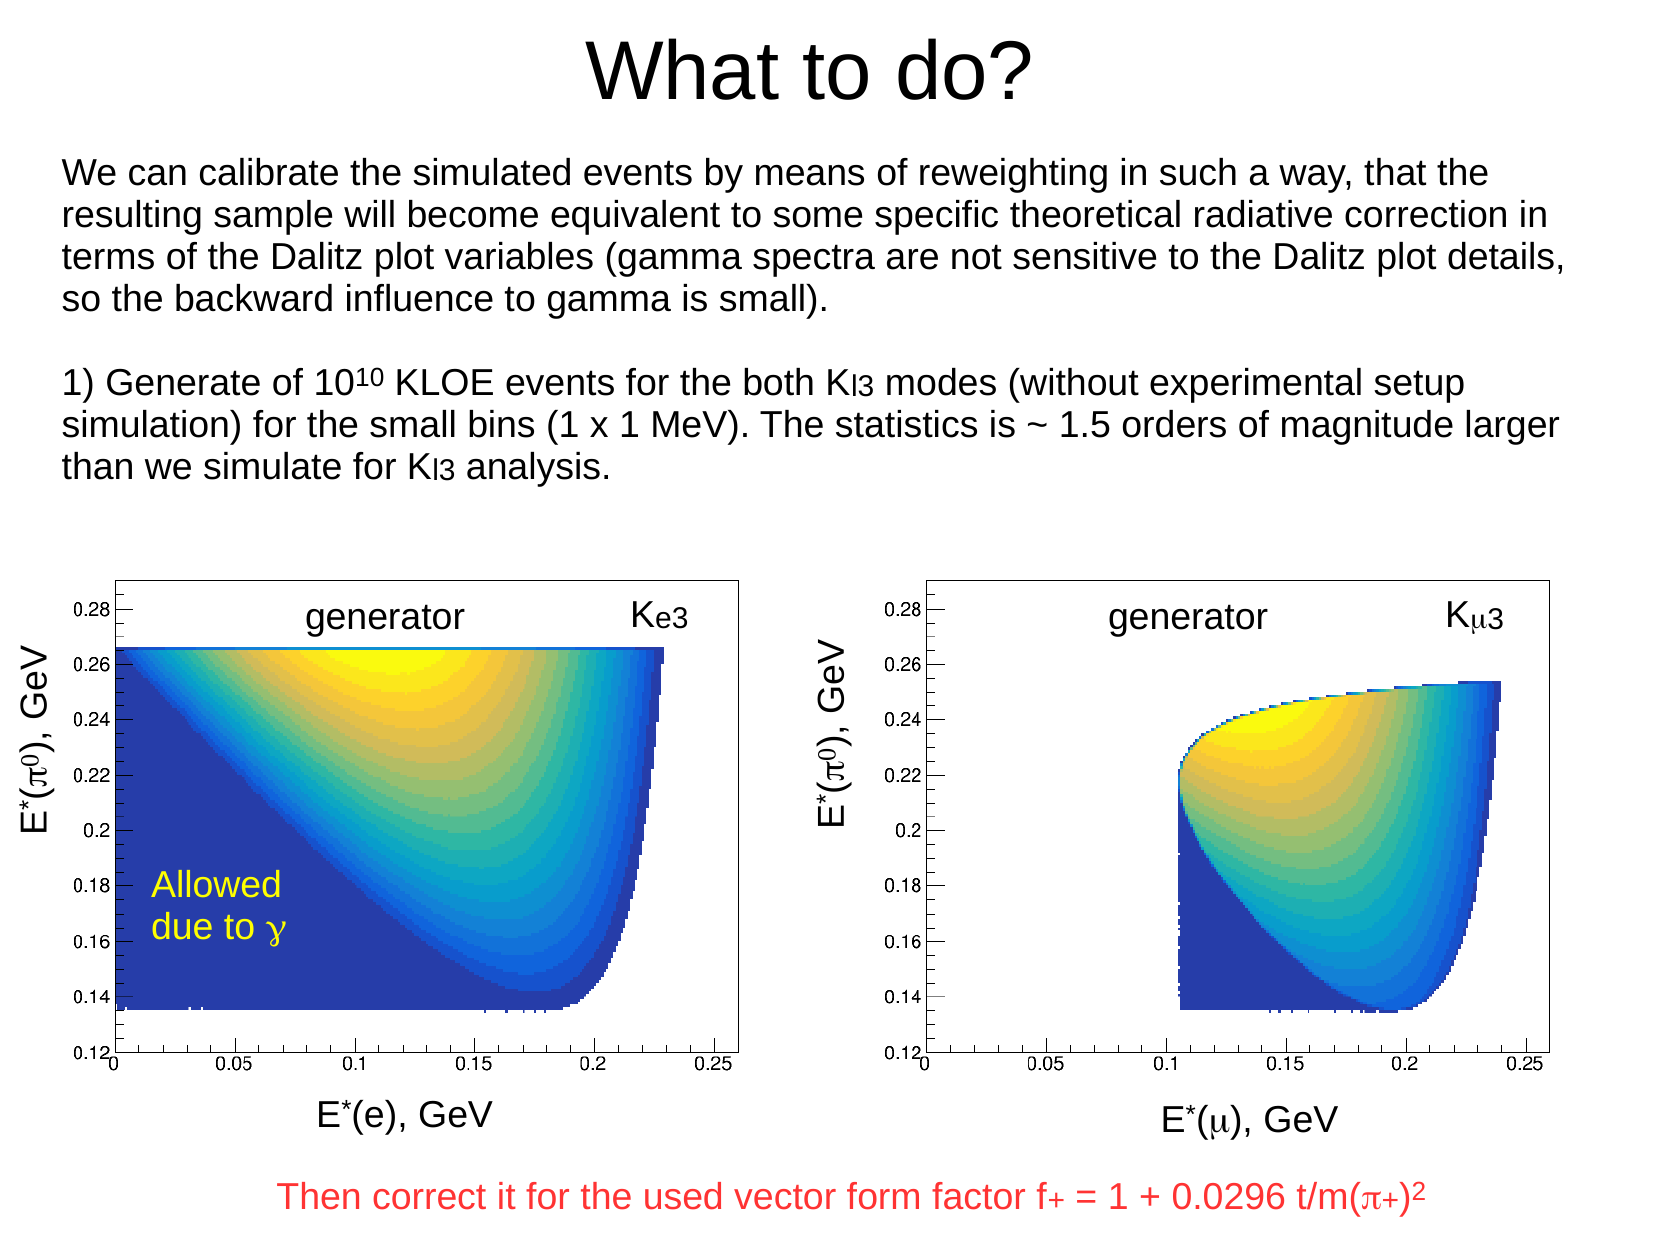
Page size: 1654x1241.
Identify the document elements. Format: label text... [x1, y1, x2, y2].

text_box E*(p0), GeV [801, 595, 866, 846]
text_box E*(e), GeV [300, 1084, 511, 1156]
text_box Allowed due to g [135, 855, 316, 962]
text_box What to do? [479, 15, 1140, 127]
text_box Km3 [1429, 585, 1550, 655]
text_box generator [288, 586, 499, 647]
text_box E*(p0), GeV [3, 601, 69, 852]
text_box E*(m), GeV [1144, 1090, 1396, 1155]
text_box generator [1091, 586, 1302, 647]
picture [21, 516, 1644, 1117]
text_box Then correct it for the used vector form factor f+ = 1 + 0.0296 t/m(p+)2 [260, 1166, 1510, 1235]
text_box We can calibrate the simulated events by means of reweighting in such a way, that the resulting sample will become equivalent to some specific theoretical radiative correction in terms of the Dalitz plot variables (gamma spectra are not sensitive to the Dalitz plot details, so the backward influence to gamma is small). 1) Generate of 1010 KLOE events for the both Kl3 modes (without experimental setup simulation) for the small bins (1 x 1 MeV). The statistics is ~ 1.5 orders of magnitude larger than we simulate for Kl3 analysis. [45, 142, 1606, 509]
text_box Ke3 [614, 585, 735, 651]
